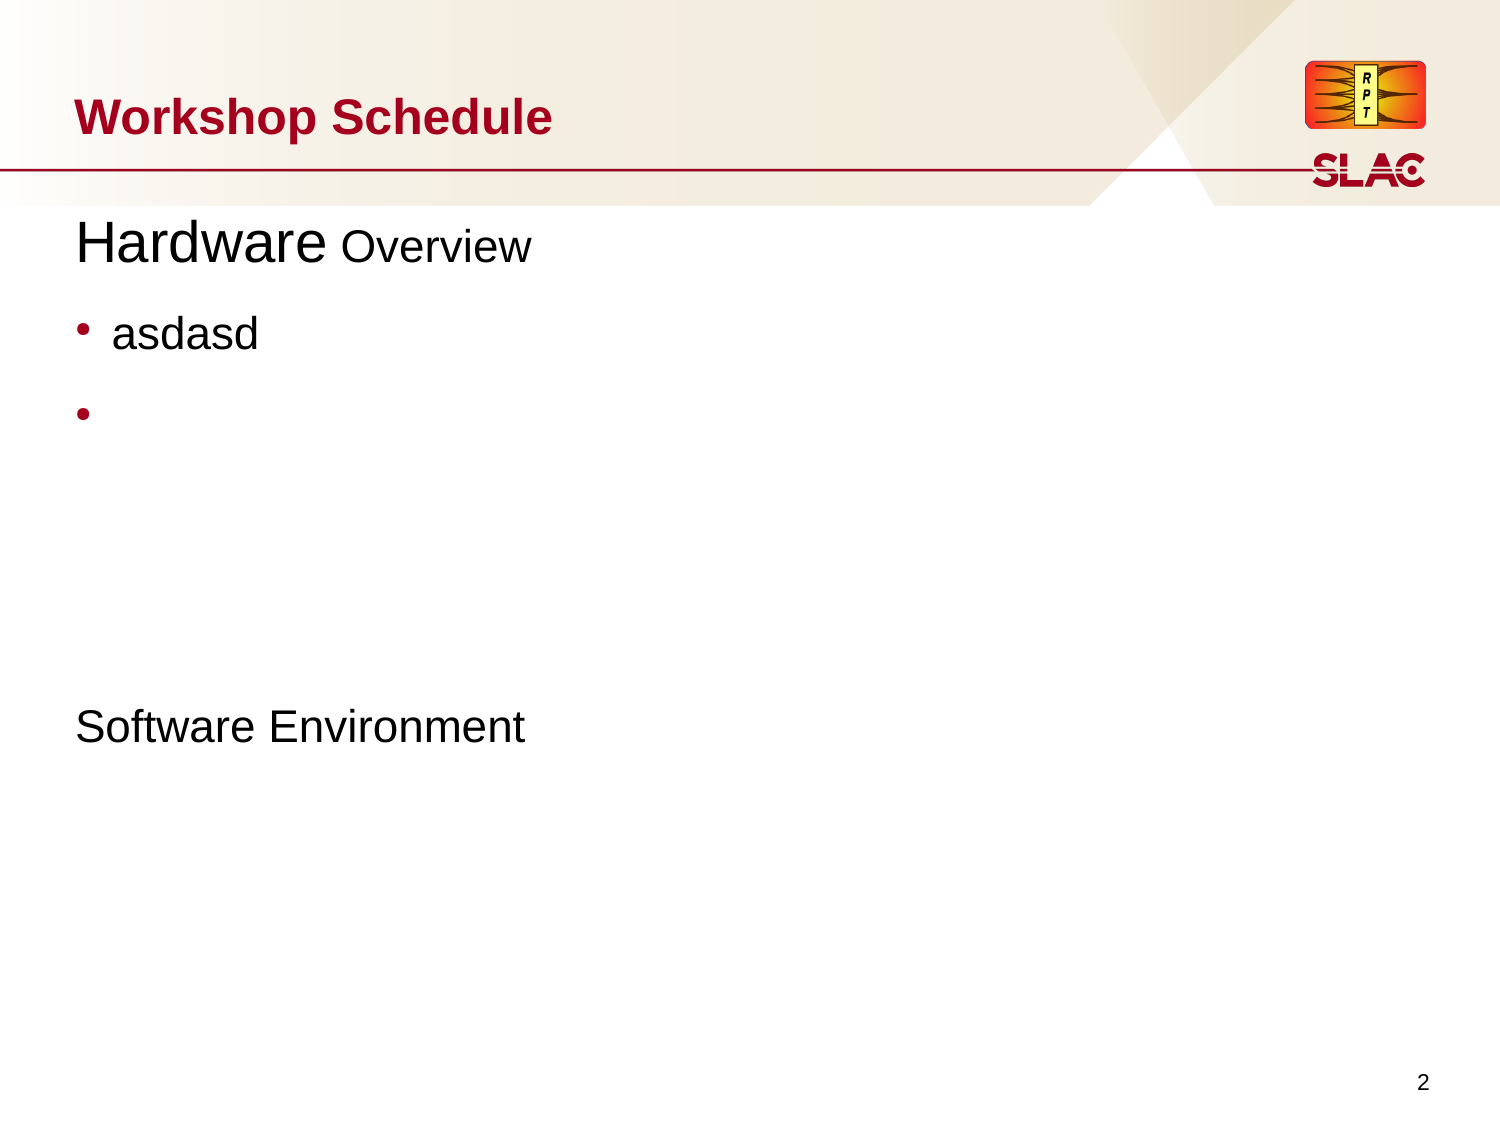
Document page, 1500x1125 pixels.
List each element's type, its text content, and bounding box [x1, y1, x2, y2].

list Hardware Overview asdasd Software Environment [75, 203, 1406, 1035]
text_box <number> [1405, 1036, 1458, 1125]
picture [0, 0, 1500, 206]
title Workshop Schedule [74, 21, 1404, 145]
